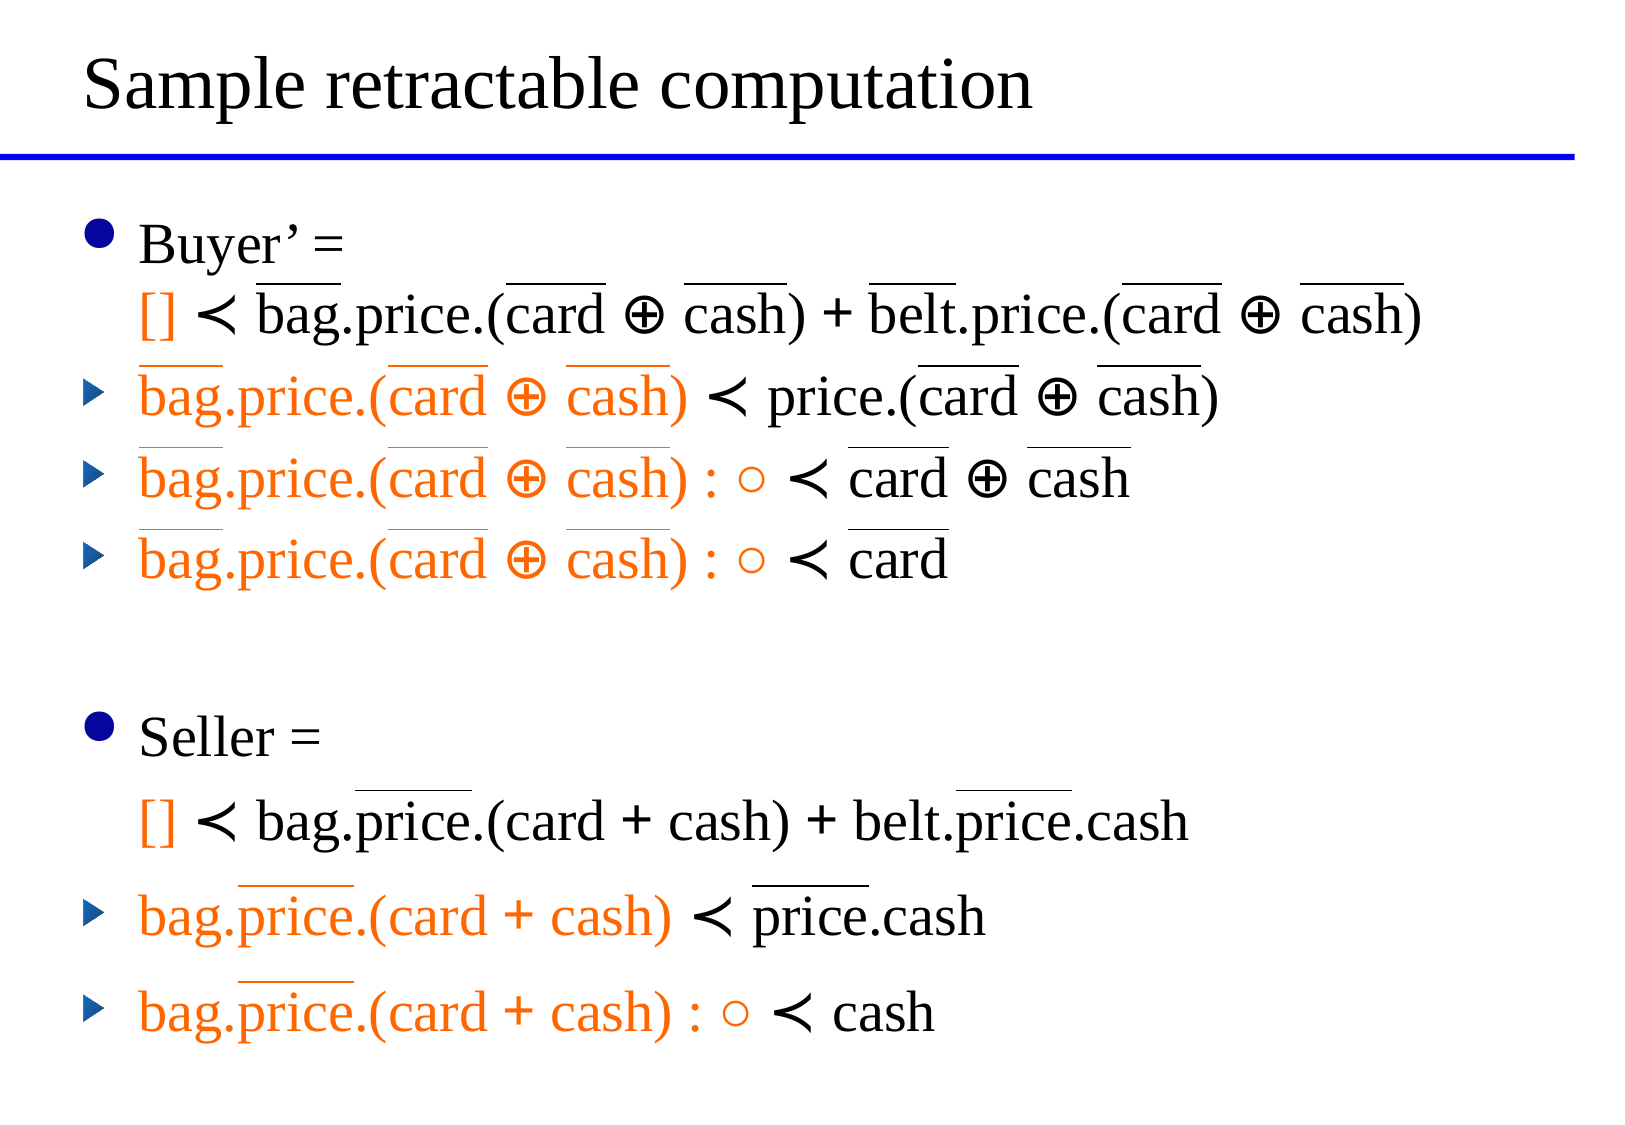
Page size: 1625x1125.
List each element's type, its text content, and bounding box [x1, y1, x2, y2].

title Sample retractable computation [67, 27, 1544, 131]
list Buyer’ = [] ≺ bag.price.(card ⊕ cash) + belt.price.(card ⊕ cash) bag.price.(card ⊕ cash) ≺ price.(card ⊕ cash) bag.price.(card ⊕ cash) : ○ ≺ card ⊕ cash bag.price.(card ⊕ cash) : ○ ≺ card Seller = [] ≺ bag.price.(card + cash) + belt.price.cash bag.price.(card + cash) ≺ price.cash bag.price.(card + cash) : ○ ≺ cash [67, 198, 1478, 1061]
